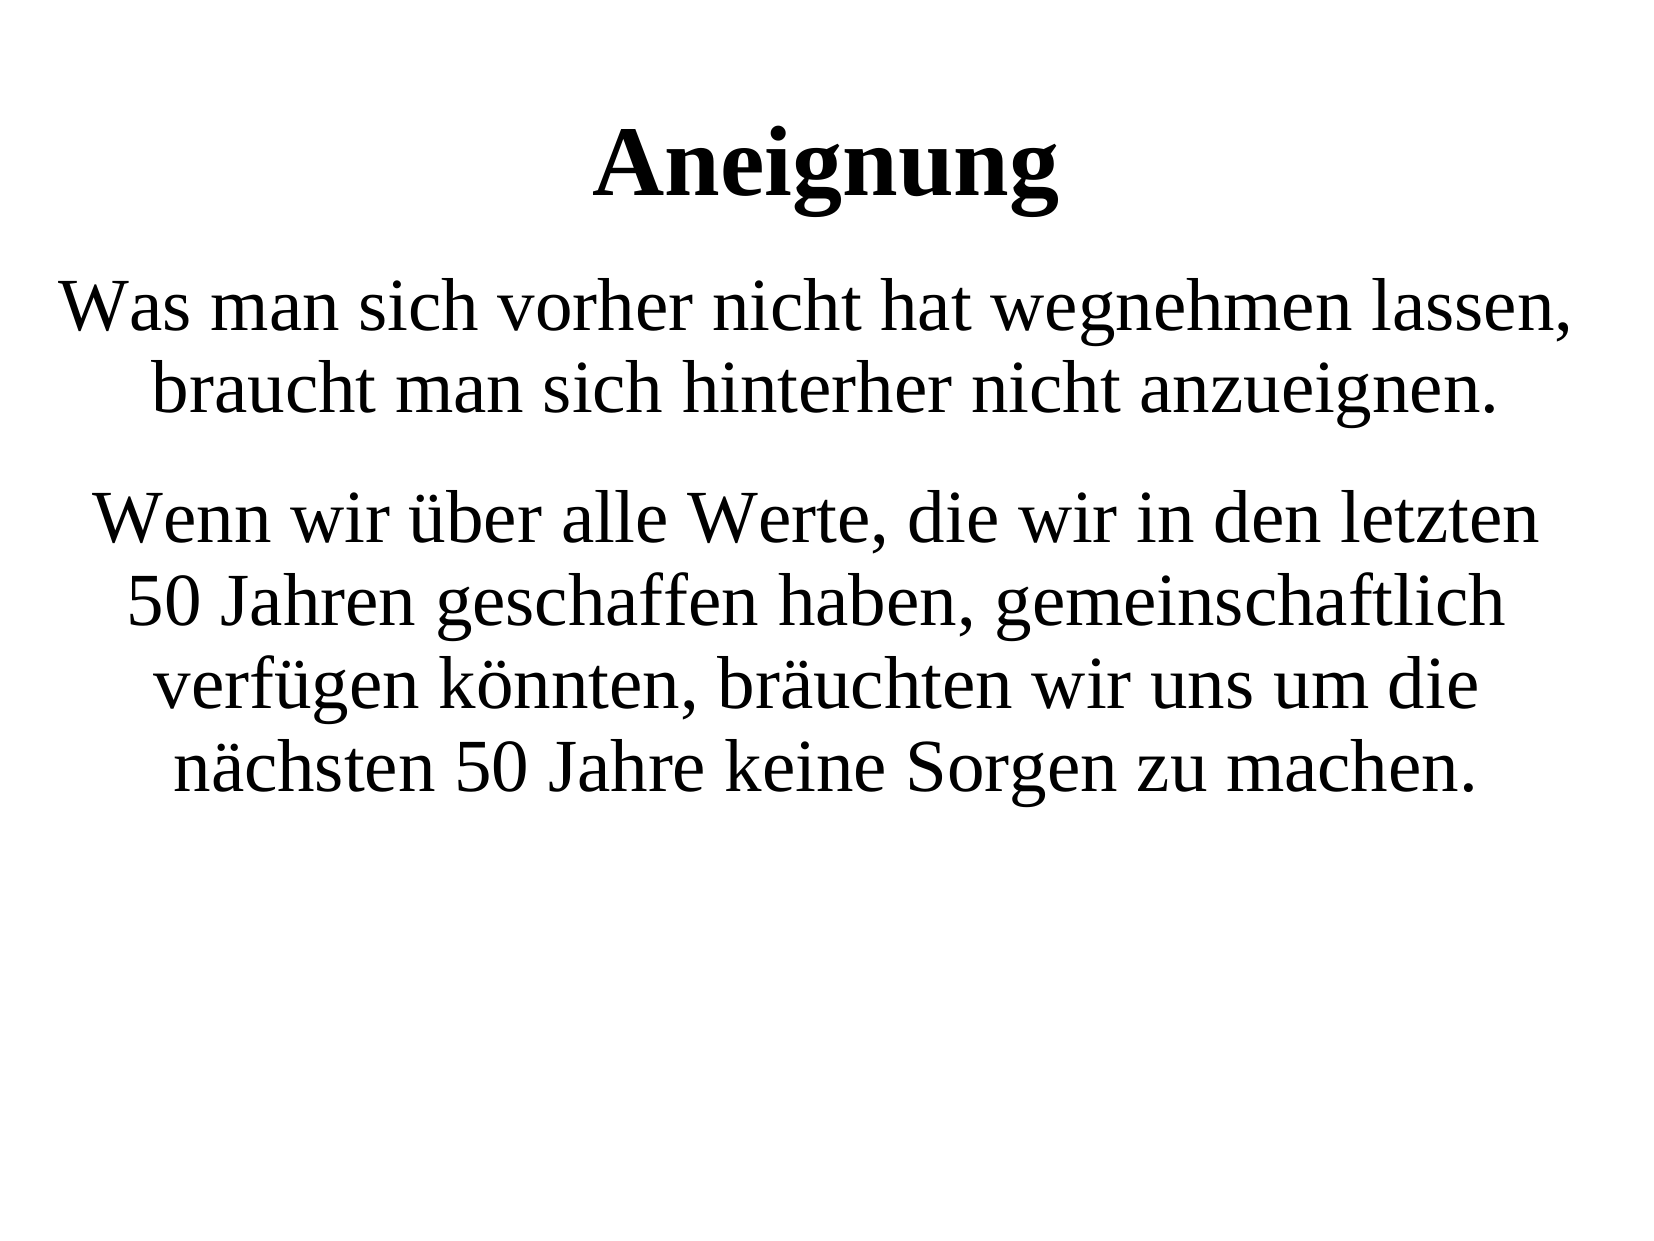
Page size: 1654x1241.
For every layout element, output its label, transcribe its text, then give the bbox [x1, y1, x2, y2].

text_box Aneignung Was man sich vorher nicht hat wegnehmen lassen, braucht man sich hinterher nicht anzueignen. Wenn wir über alle Werte, die wir in den letzten 50 Jahren geschaffen haben, gemeinschaftlich verfügen könnten, bräuchten wir uns um die nächsten 50 Jahre keine Sorgen zu machen. [59, 106, 1594, 887]
